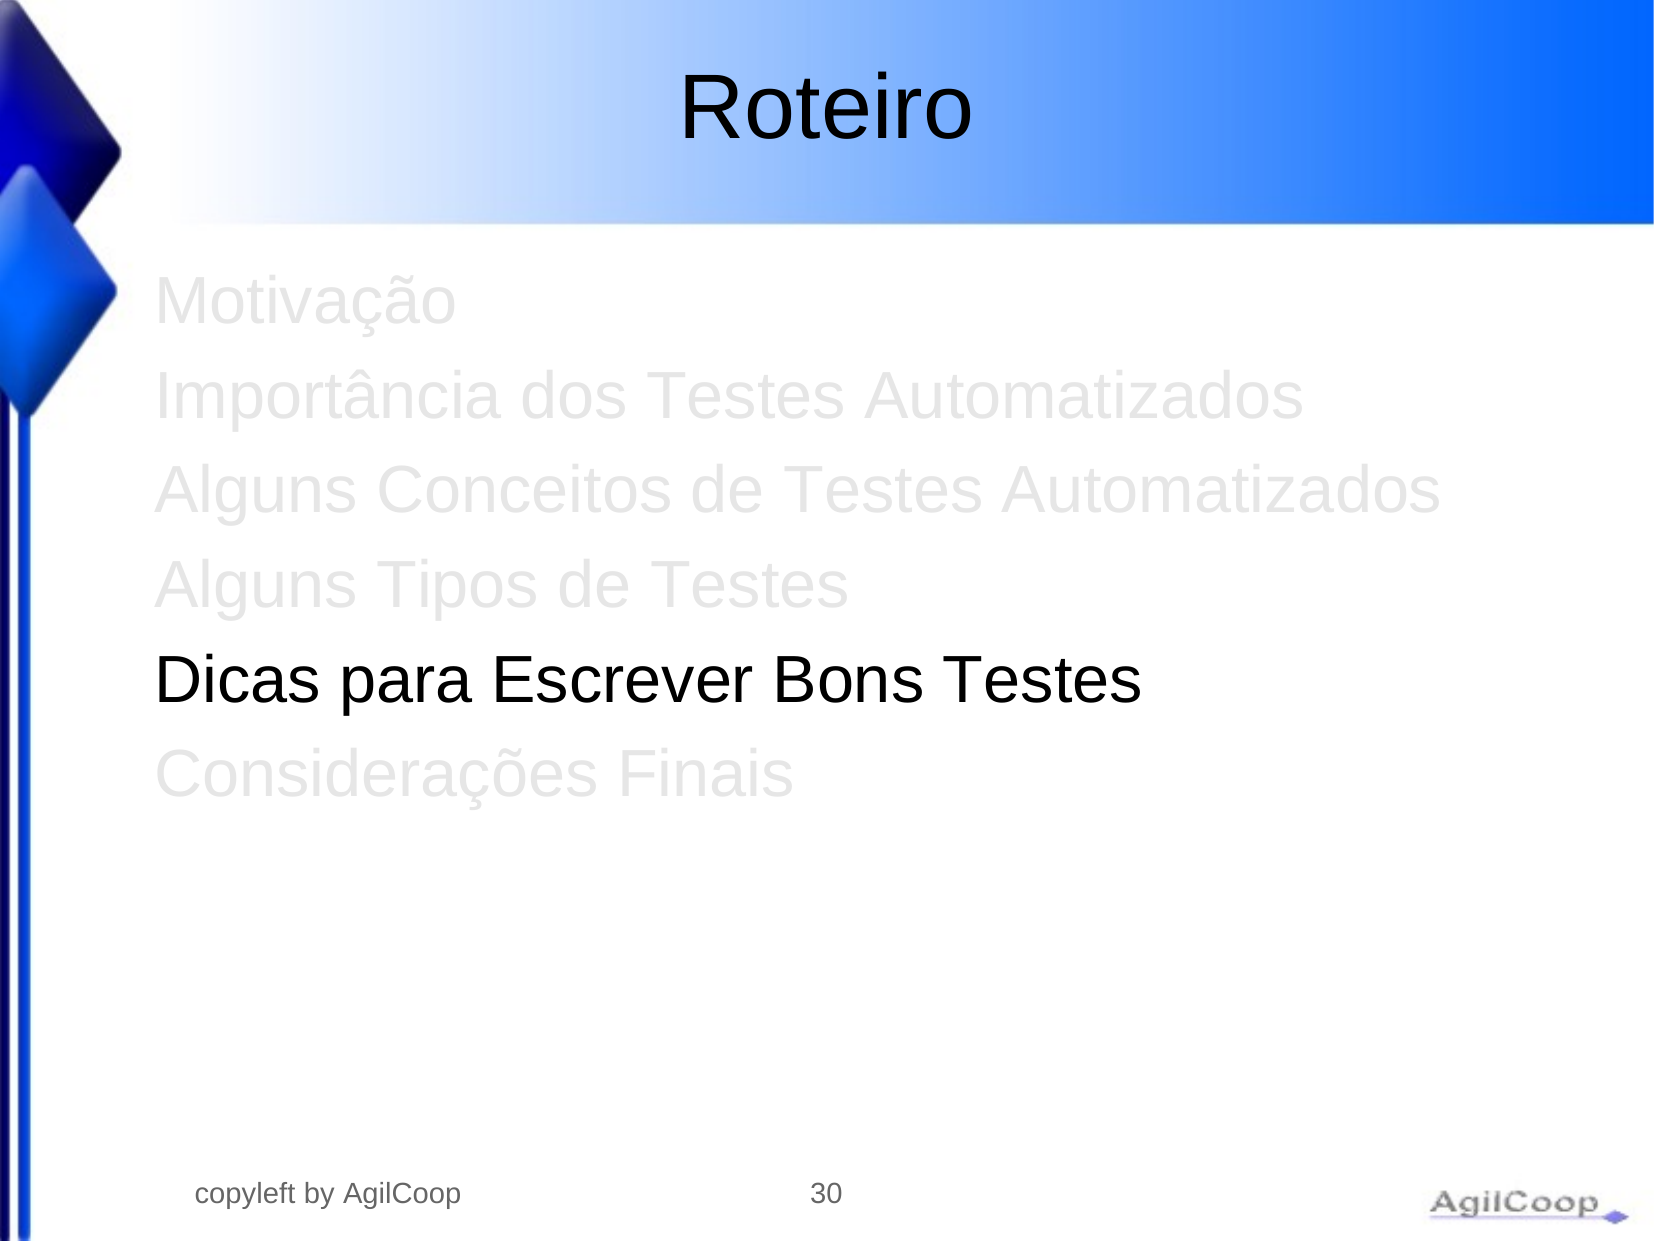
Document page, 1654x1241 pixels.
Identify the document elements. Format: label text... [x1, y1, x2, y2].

picture [0, 0, 1654, 1241]
title Roteiro [82, 60, 1571, 163]
list Motivação Importância dos Testes Automatizados Alguns Conceitos de Testes Automatizados Alguns Tipos de Testes Dicas para Escrever Bons Testes Considerações Finais [118, 271, 1607, 937]
